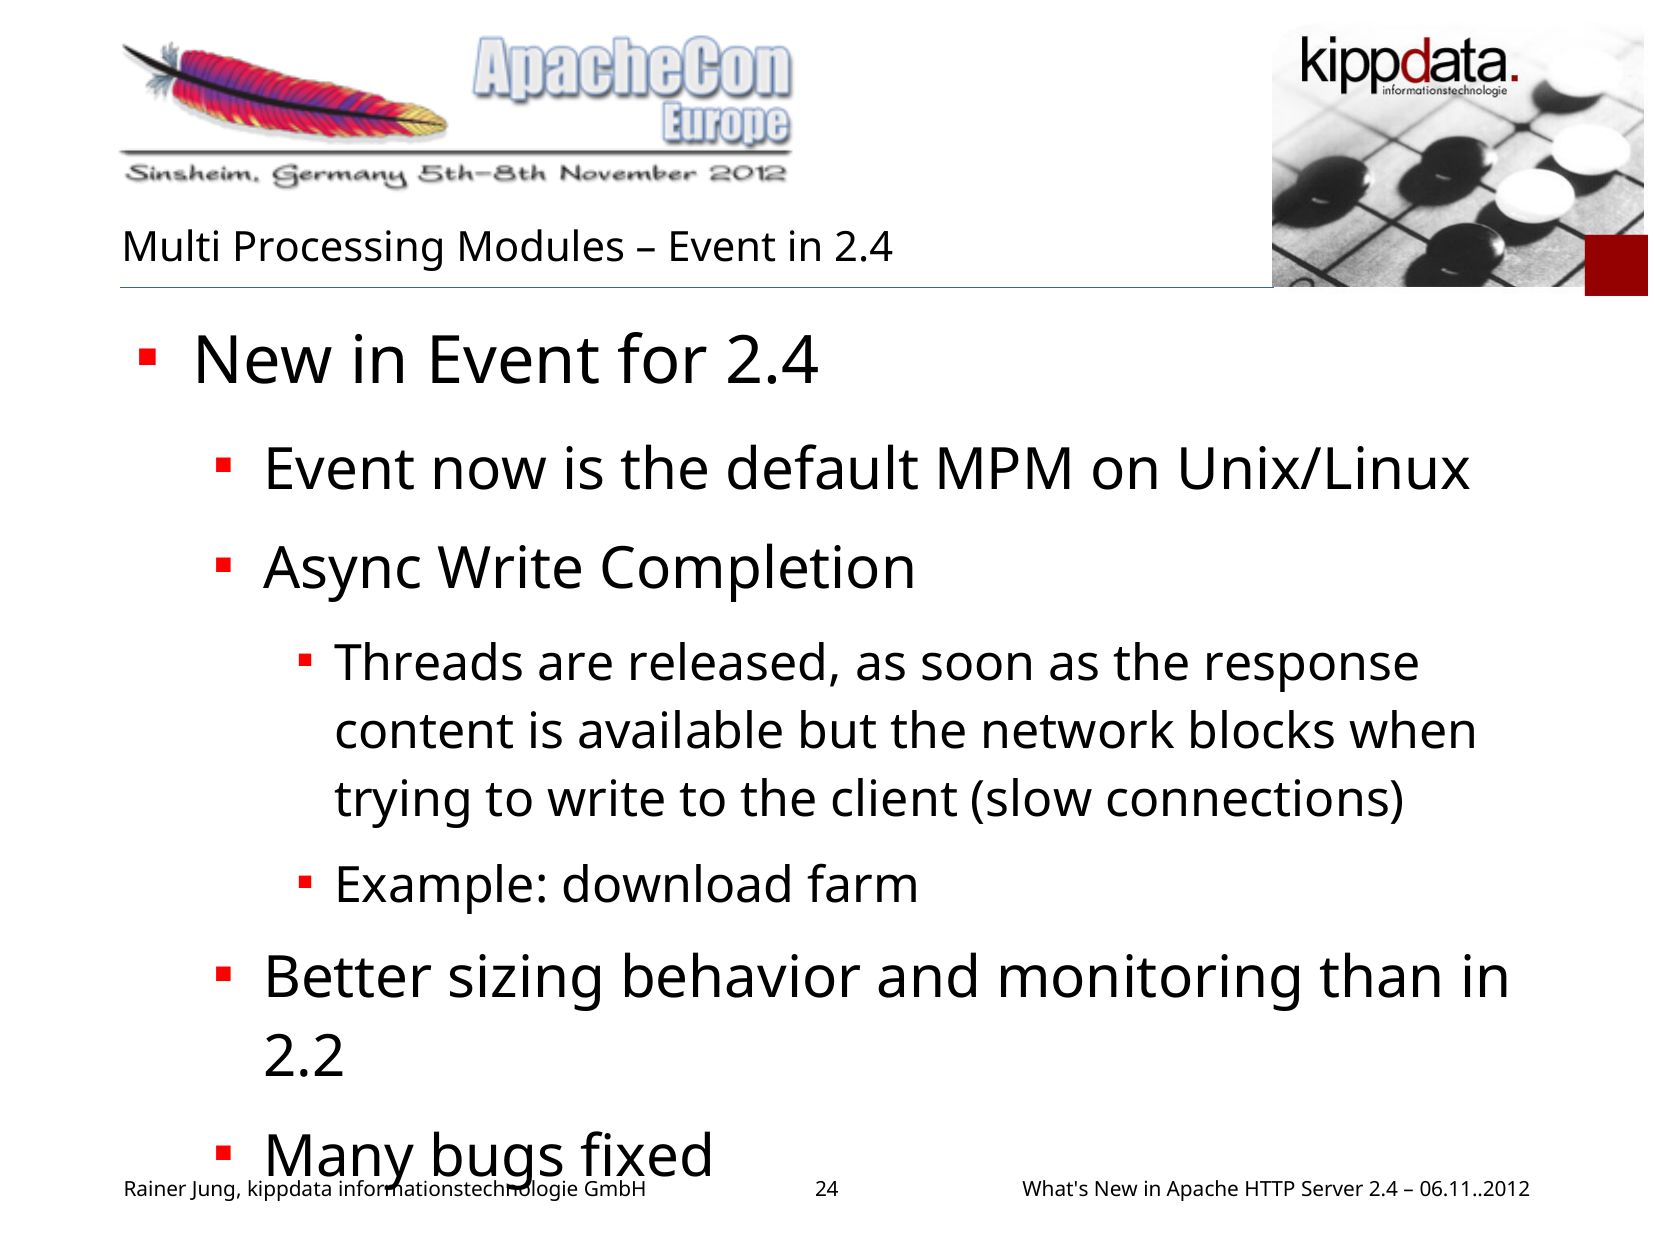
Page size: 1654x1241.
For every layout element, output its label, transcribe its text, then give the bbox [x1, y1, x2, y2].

picture [113, 32, 797, 195]
title Multi Processing Modules – Event in 2.4 [121, 204, 1242, 286]
picture [1272, 5, 1648, 302]
list New in Event for 2.4 Event now is the default MPM on Unix/Linux Async Write Completion Threads are released, as soon as the response content is available but the network blocks when trying to write to the client (slow connections) Example: download farm Better sizing behavior and monitoring than in 2.2 Many bugs fixed [121, 312, 1534, 1190]
